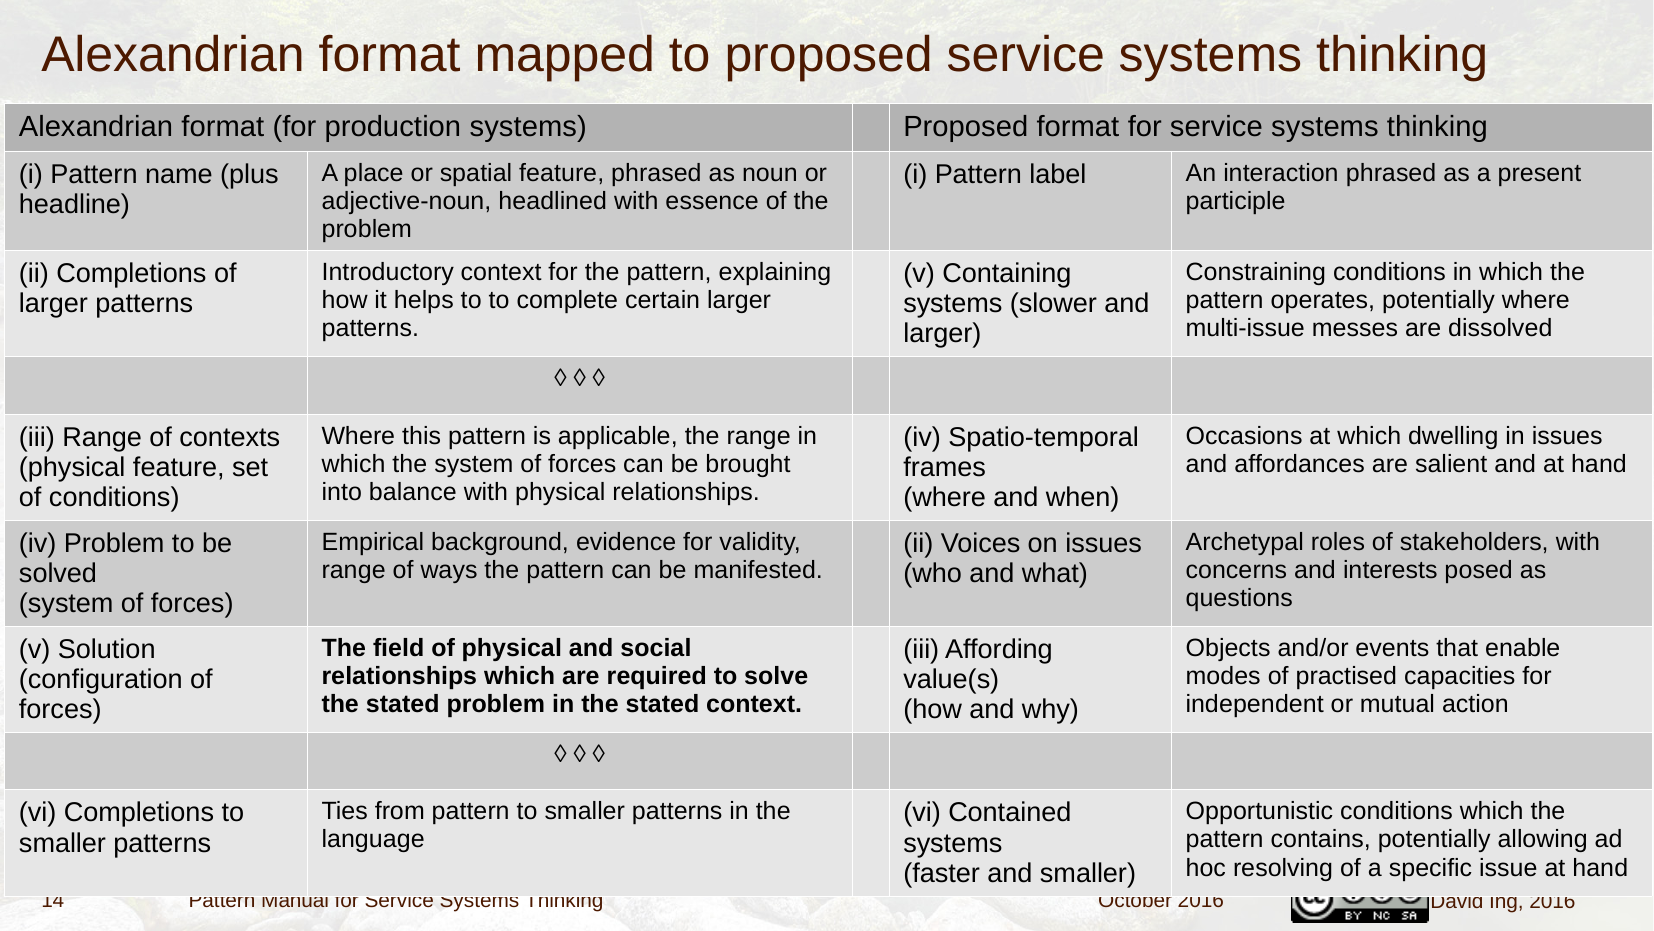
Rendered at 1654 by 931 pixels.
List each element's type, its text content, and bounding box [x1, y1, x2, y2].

table_cell [853, 627, 889, 732]
table_header Alexandrian format (for production systems) [5, 104, 852, 151]
table_cell An interaction phrased as a present participle [1172, 152, 1652, 250]
table_cell The field of physical and social relationships which are required to solve the stated problem in the stated context. [308, 627, 852, 732]
table_cell (iv) Spatio-temporal frames (where and when) [890, 415, 1171, 520]
table_cell (v) Containing systems (slower and larger) [890, 251, 1171, 356]
table_cell (ii) Voices on issues (who and what) [890, 521, 1171, 626]
picture [0, 0, 1654, 931]
table_cell (iv) Problem to be solved (system of forces) [5, 521, 307, 626]
table_cell A place or spatial feature, phrased as noun or adjective-noun, headlined with essence of the problem [308, 152, 852, 250]
table_cell (i) Pattern name (plus headline) [5, 152, 307, 250]
table_cell ◊ ◊ ◊ [308, 357, 852, 414]
table_cell (vi) Completions to smaller patterns [5, 790, 307, 896]
table_cell Archetypal roles of stakeholders, with concerns and interests posed as questions [1172, 521, 1652, 626]
table_cell [853, 357, 889, 414]
table_cell [853, 733, 889, 789]
table_cell [1172, 357, 1652, 414]
table_cell Where this pattern is applicable, the range in which the system of forces can be brought into balance with physical relationships. [308, 415, 852, 520]
table_cell (v) Solution (configuration of forces) [5, 627, 307, 732]
table_cell (vi) Contained systems (faster and smaller) [890, 790, 1171, 896]
table_header Proposed format for service systems thinking [890, 104, 1652, 151]
table_cell [853, 521, 889, 626]
table_cell [890, 357, 1171, 414]
table_header [853, 104, 889, 151]
table_cell [5, 357, 307, 414]
table_cell Constraining conditions in which the pattern operates, potentially where multi-issue messes are dissolved [1172, 251, 1652, 356]
table_cell [853, 415, 889, 520]
table_cell (i) Pattern label [890, 152, 1171, 250]
table_cell Empirical background, evidence for validity, range of ways the pattern can be manifested. [308, 521, 852, 626]
table_cell [5, 733, 307, 789]
title Alexandrian format mapped to proposed service systems thinking [41, 30, 1613, 103]
table_cell Opportunistic conditions which the pattern contains, potentially allowing ad hoc resolving of a specific issue at hand [1172, 790, 1652, 896]
table_cell [853, 251, 889, 356]
table_cell (iii) Range of contexts (physical feature, set of conditions) [5, 415, 307, 520]
table_cell (ii) Completions of larger patterns [5, 251, 307, 356]
table_cell Introductory context for the pattern, explaining how it helps to to complete certain larger patterns. [308, 251, 852, 356]
table_cell [890, 733, 1171, 789]
table_cell Occasions at which dwelling in issues and affordances are salient and at hand [1172, 415, 1652, 520]
table_cell [853, 152, 889, 250]
table_cell ◊ ◊ ◊ [308, 733, 852, 789]
table_cell Ties from pattern to smaller patterns in the language [308, 790, 852, 896]
table_cell [853, 790, 889, 896]
table_cell (iii) Affording value(s) (how and why) [890, 627, 1171, 732]
table_cell Objects and/or events that enable modes of practised capacities for independent or mutual action [1172, 627, 1652, 732]
table_cell [1172, 733, 1652, 789]
